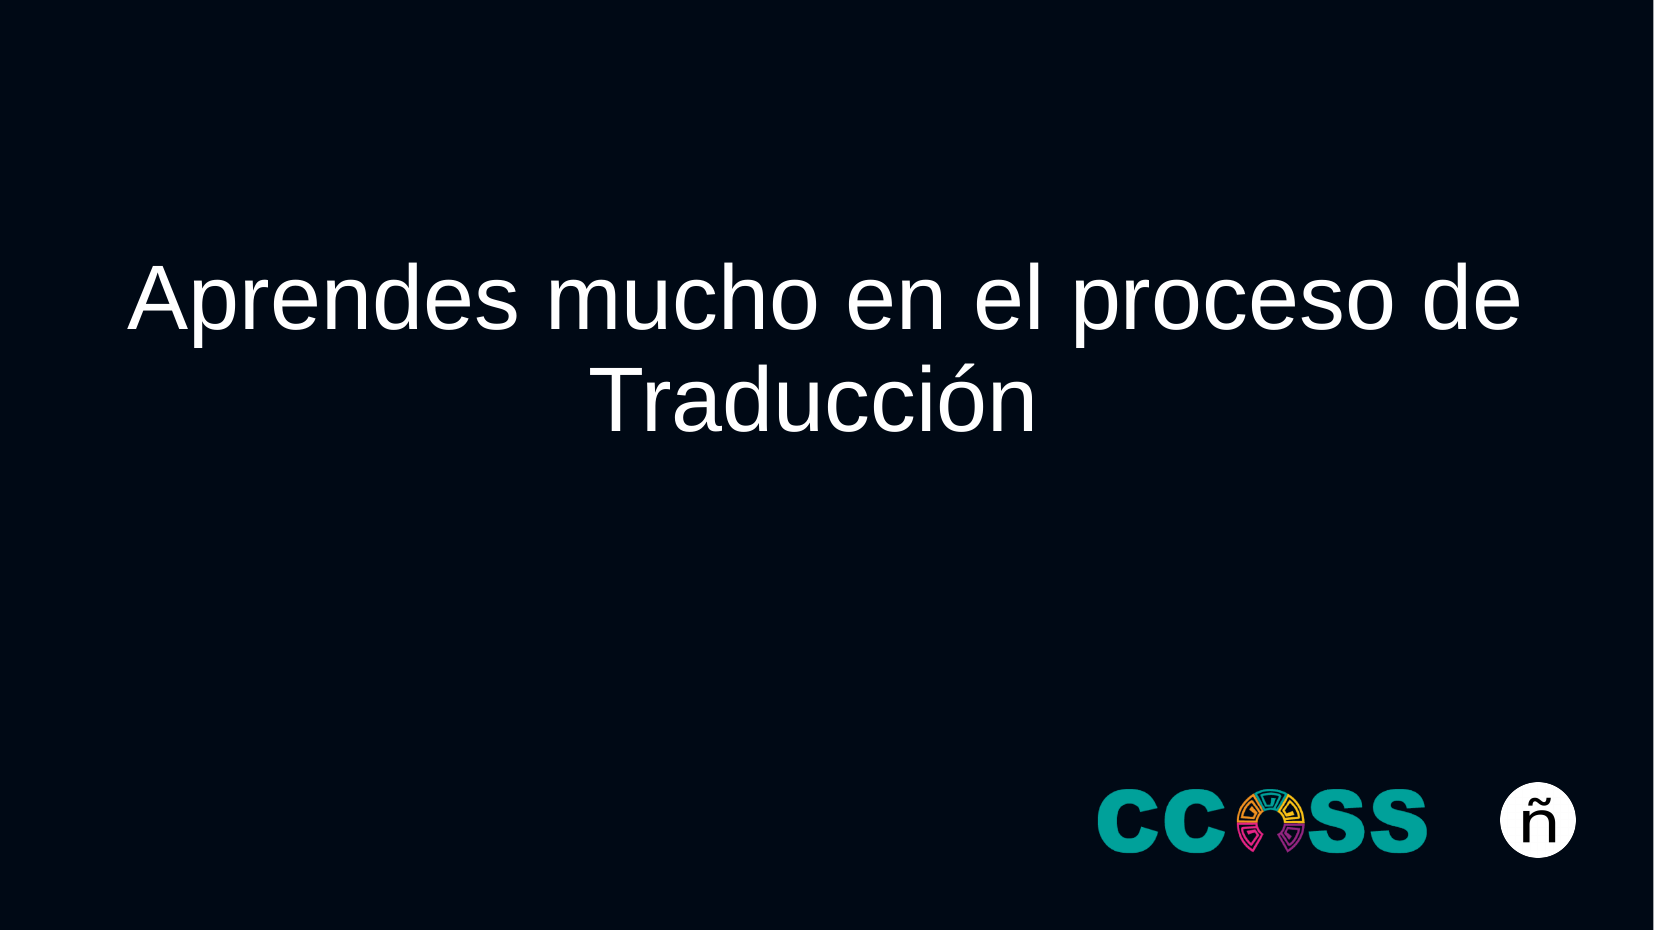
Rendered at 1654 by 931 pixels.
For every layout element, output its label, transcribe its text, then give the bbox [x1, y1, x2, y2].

title Aprendes mucho en el proceso de Traducción [82, 195, 1571, 503]
picture [1500, 782, 1576, 858]
picture [1090, 780, 1436, 861]
